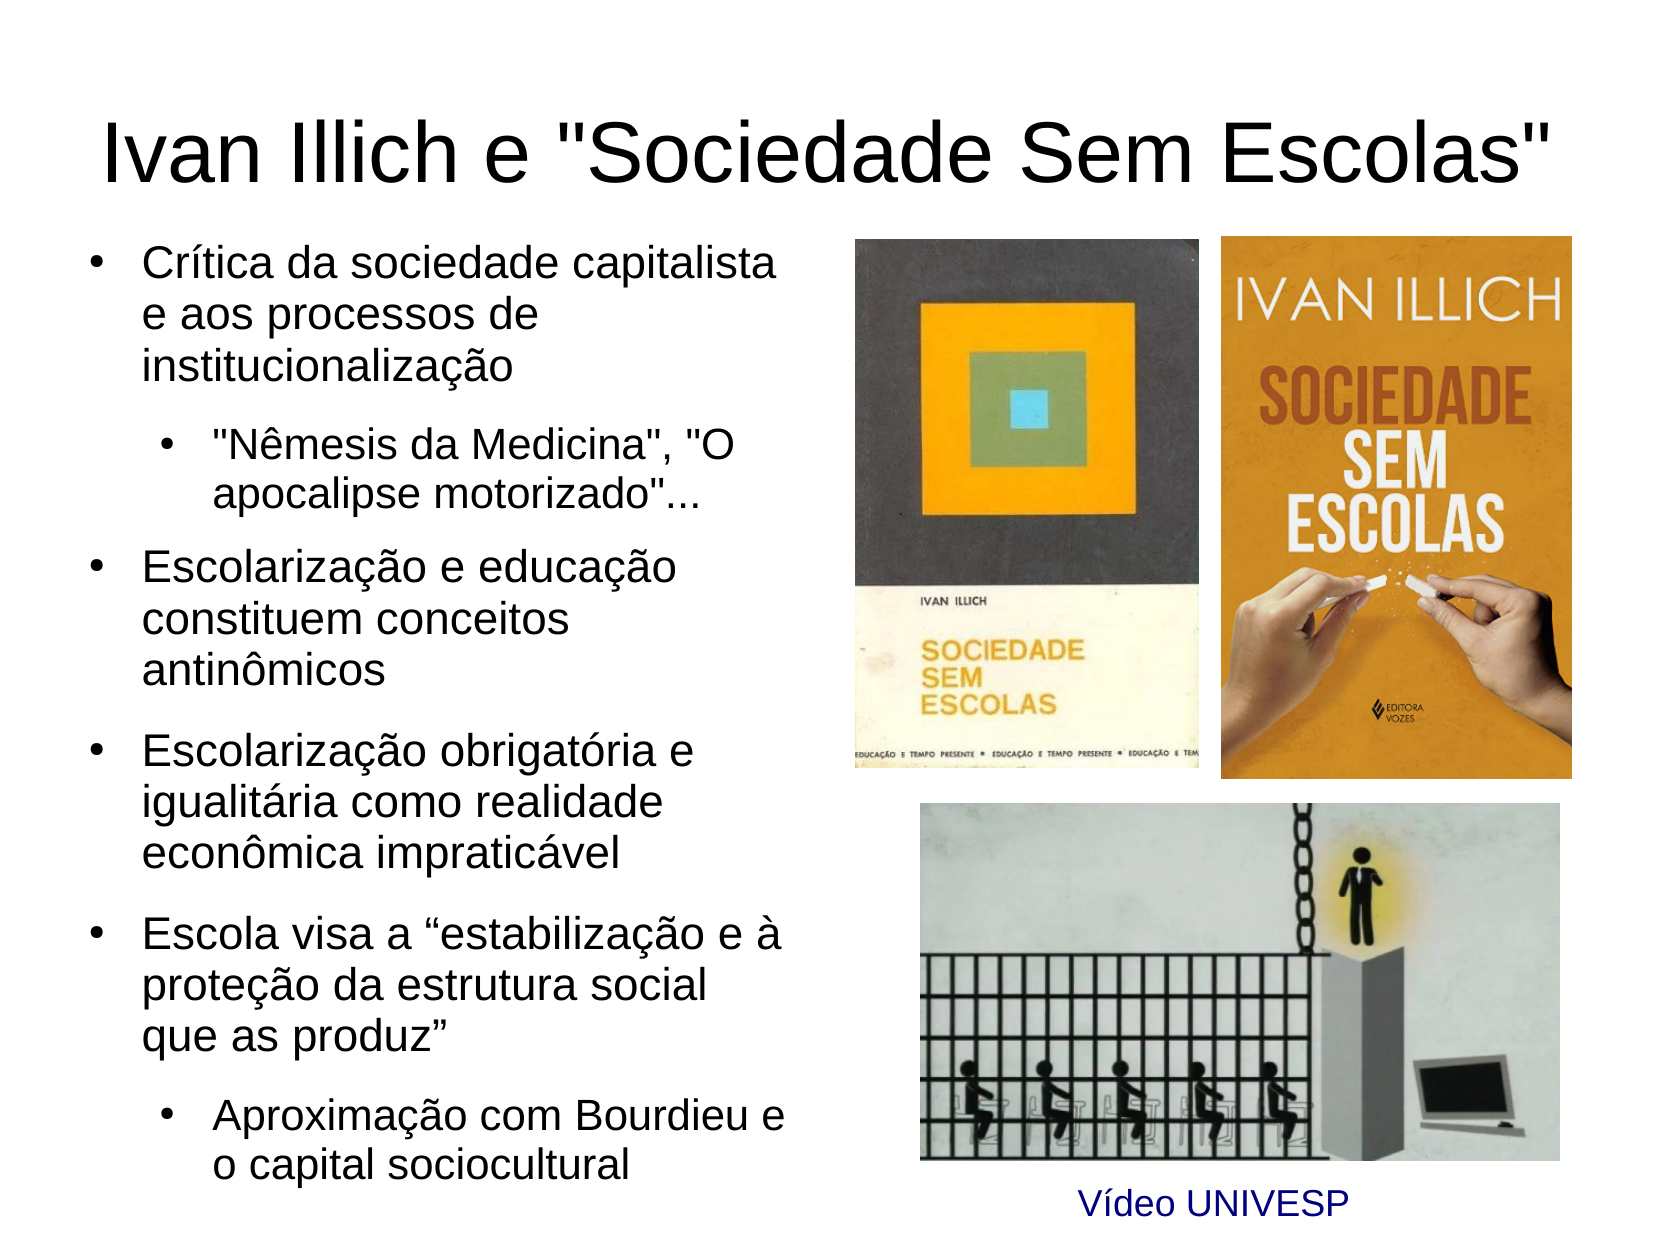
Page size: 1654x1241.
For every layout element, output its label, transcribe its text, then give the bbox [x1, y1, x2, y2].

text_box Vídeo UNIVESP [1062, 1175, 1430, 1241]
picture [855, 239, 1199, 768]
title Ivan Illich e "Sociedade Sem Escolas" [82, 49, 1571, 257]
list Crítica da sociedade capitalista e aos processos de institucionalização "Nêmesis da Medicina", "O apocalipse motorizado"... Escolarização e educação constituem conceitos antinômicos Escolarização obrigatória e igualitária como realidade econômica impraticável Escola visa a “estabilização e à proteção da estrutura social que as produz” Aproximação com Bourdieu e o capital sociocultural [70, 236, 798, 1189]
picture [920, 803, 1560, 1161]
picture [1221, 236, 1572, 779]
